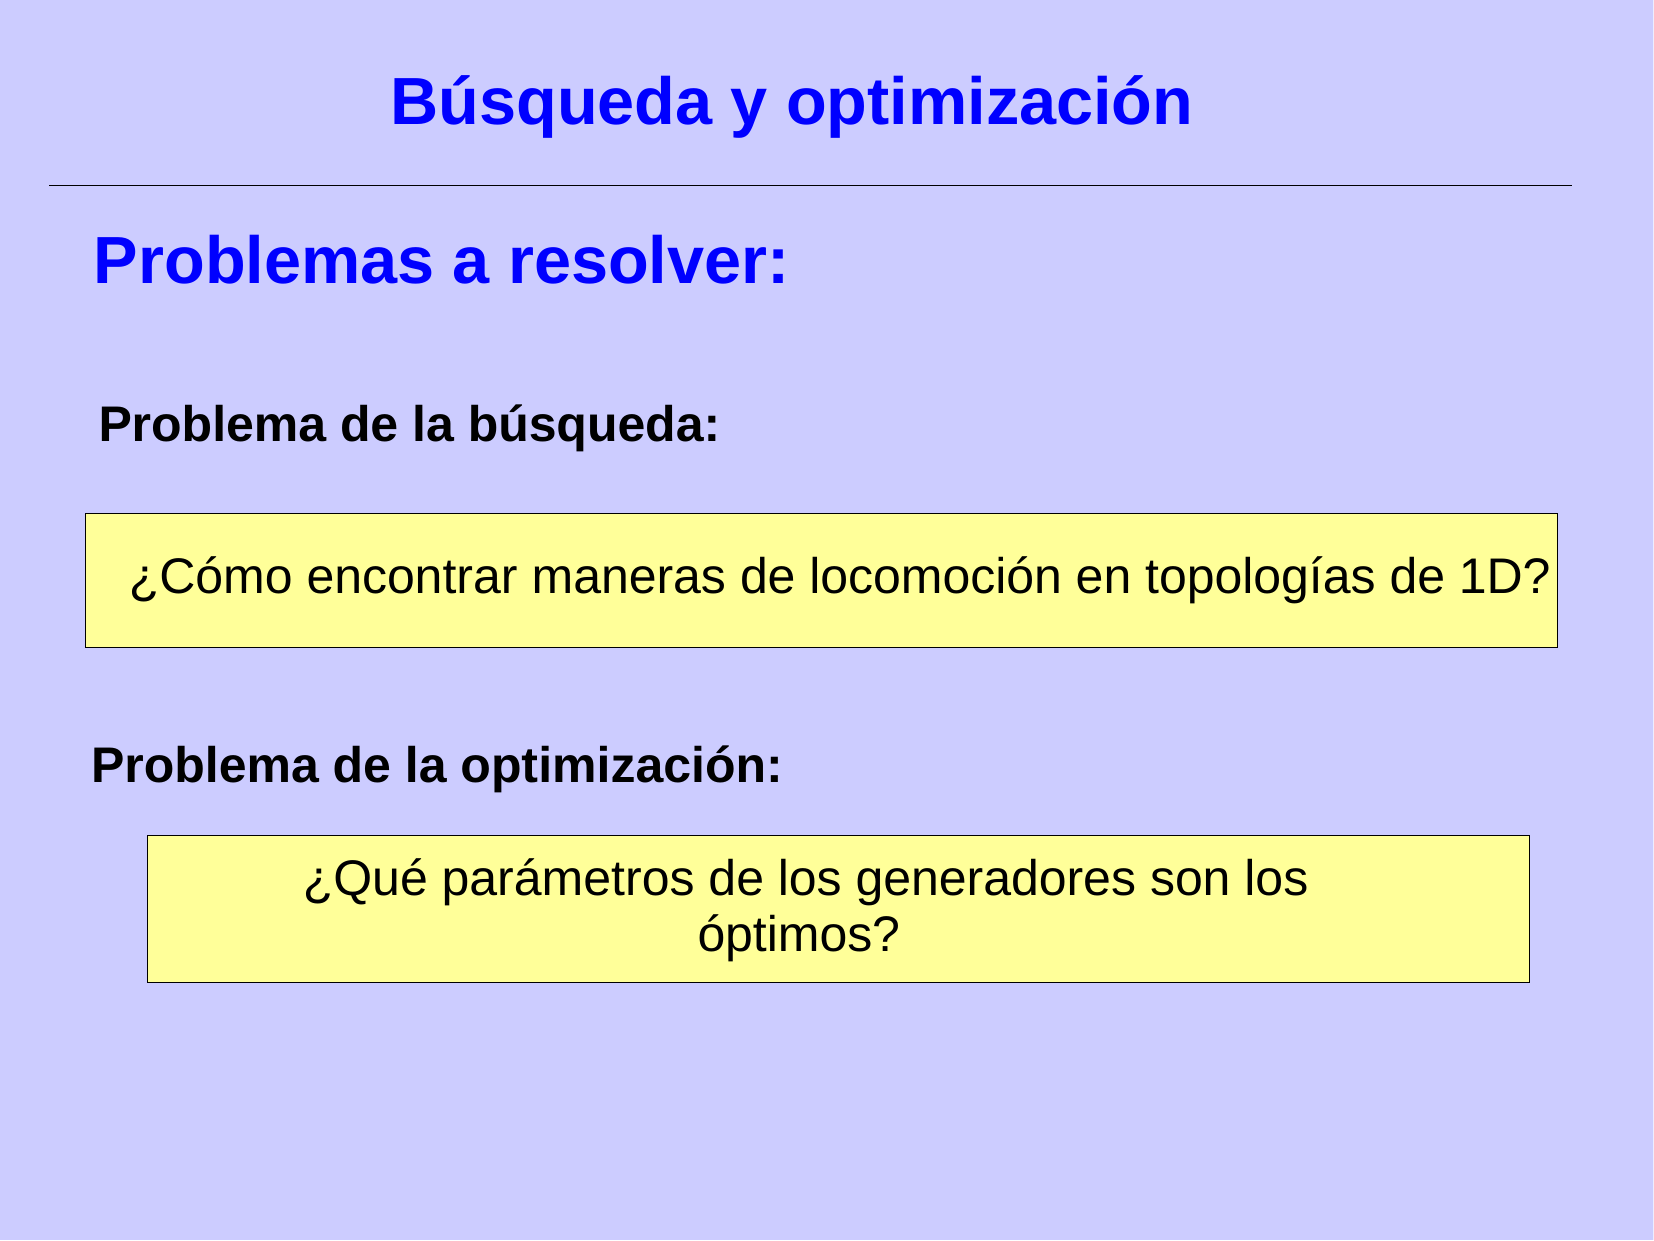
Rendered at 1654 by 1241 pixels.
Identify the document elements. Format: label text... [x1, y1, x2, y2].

text_box Problemas a resolver: [0, 210, 909, 299]
title Búsqueda y optimización [64, 35, 1520, 155]
text_box [26, 513, 1616, 770]
text_box Problema de la búsqueda: [84, 396, 1489, 485]
text_box Problema de la optimización: [77, 737, 795, 826]
text_box [147, 835, 1530, 983]
text_box ¿Qué parámetros de los generadores son los óptimos? [288, 850, 1365, 963]
text_box ¿Cómo encontrar maneras de locomoción en topologías de 1D? [114, 547, 1611, 636]
